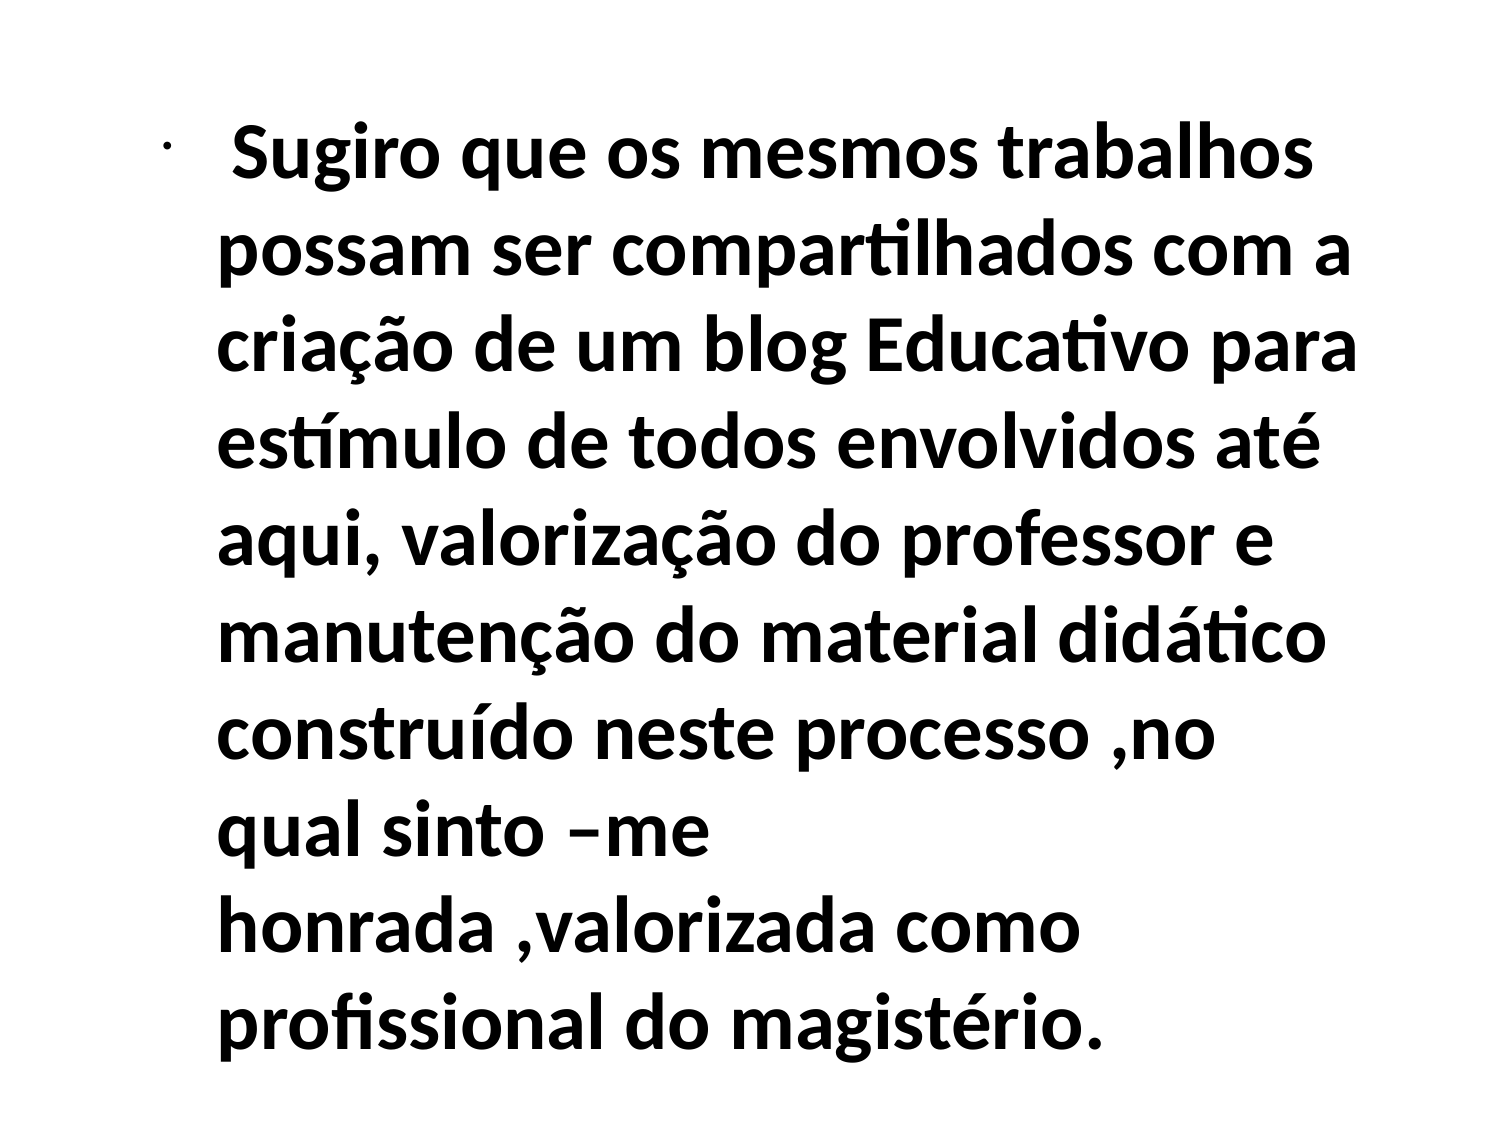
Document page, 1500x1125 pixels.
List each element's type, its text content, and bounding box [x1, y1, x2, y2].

list Sugiro que os mesmos trabalhos possam ser compartilhados com a criação de um blog Educativo para estímulo de todos envolvidos até aqui, valorização do professor e manutenção do material didático construído neste processo ,no qual sinto –me honrada ,valorizada como profissional do magistério. [147, 90, 1388, 1074]
